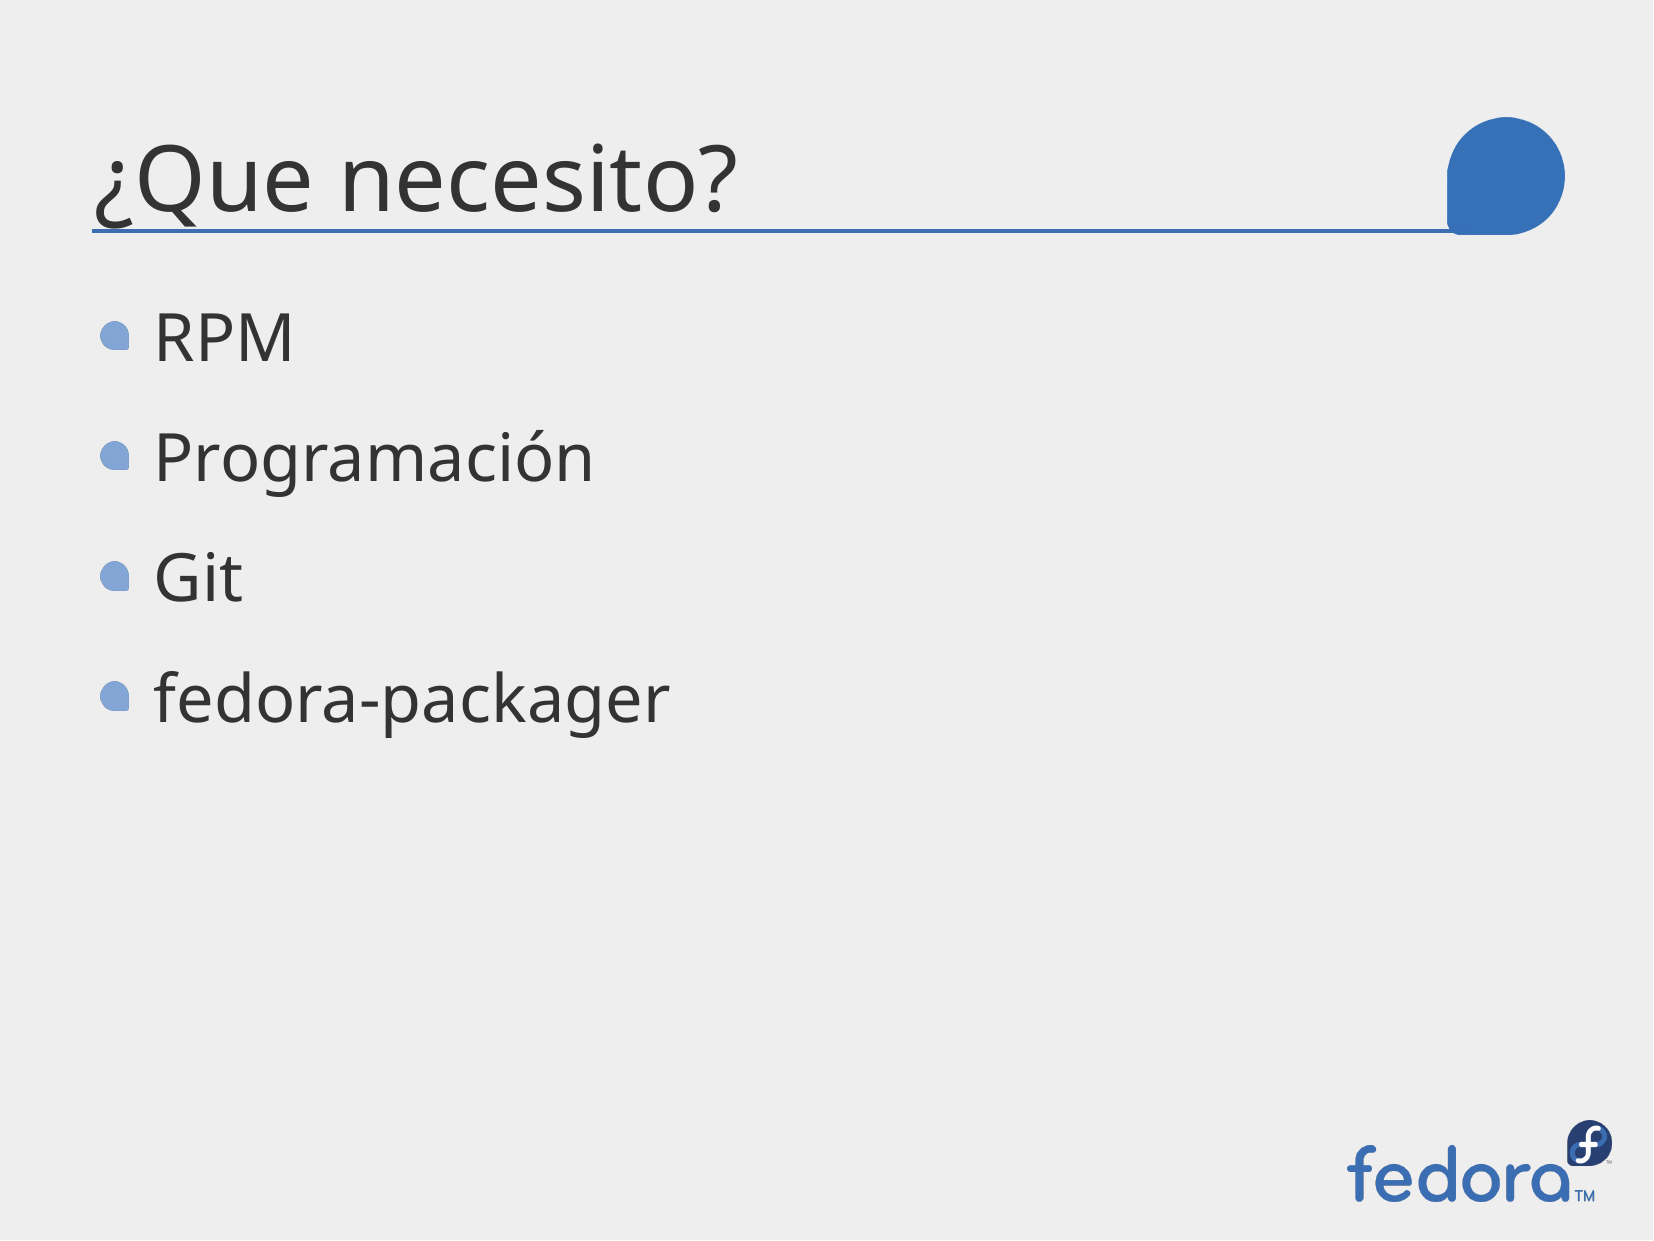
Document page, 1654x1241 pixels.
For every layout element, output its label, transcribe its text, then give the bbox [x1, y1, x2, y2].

picture [1447, 117, 1565, 235]
title ¿Que necesito? [94, 100, 1426, 251]
list RPM Programación Git fedora-packager [82, 290, 1571, 1094]
picture [1347, 1120, 1612, 1202]
